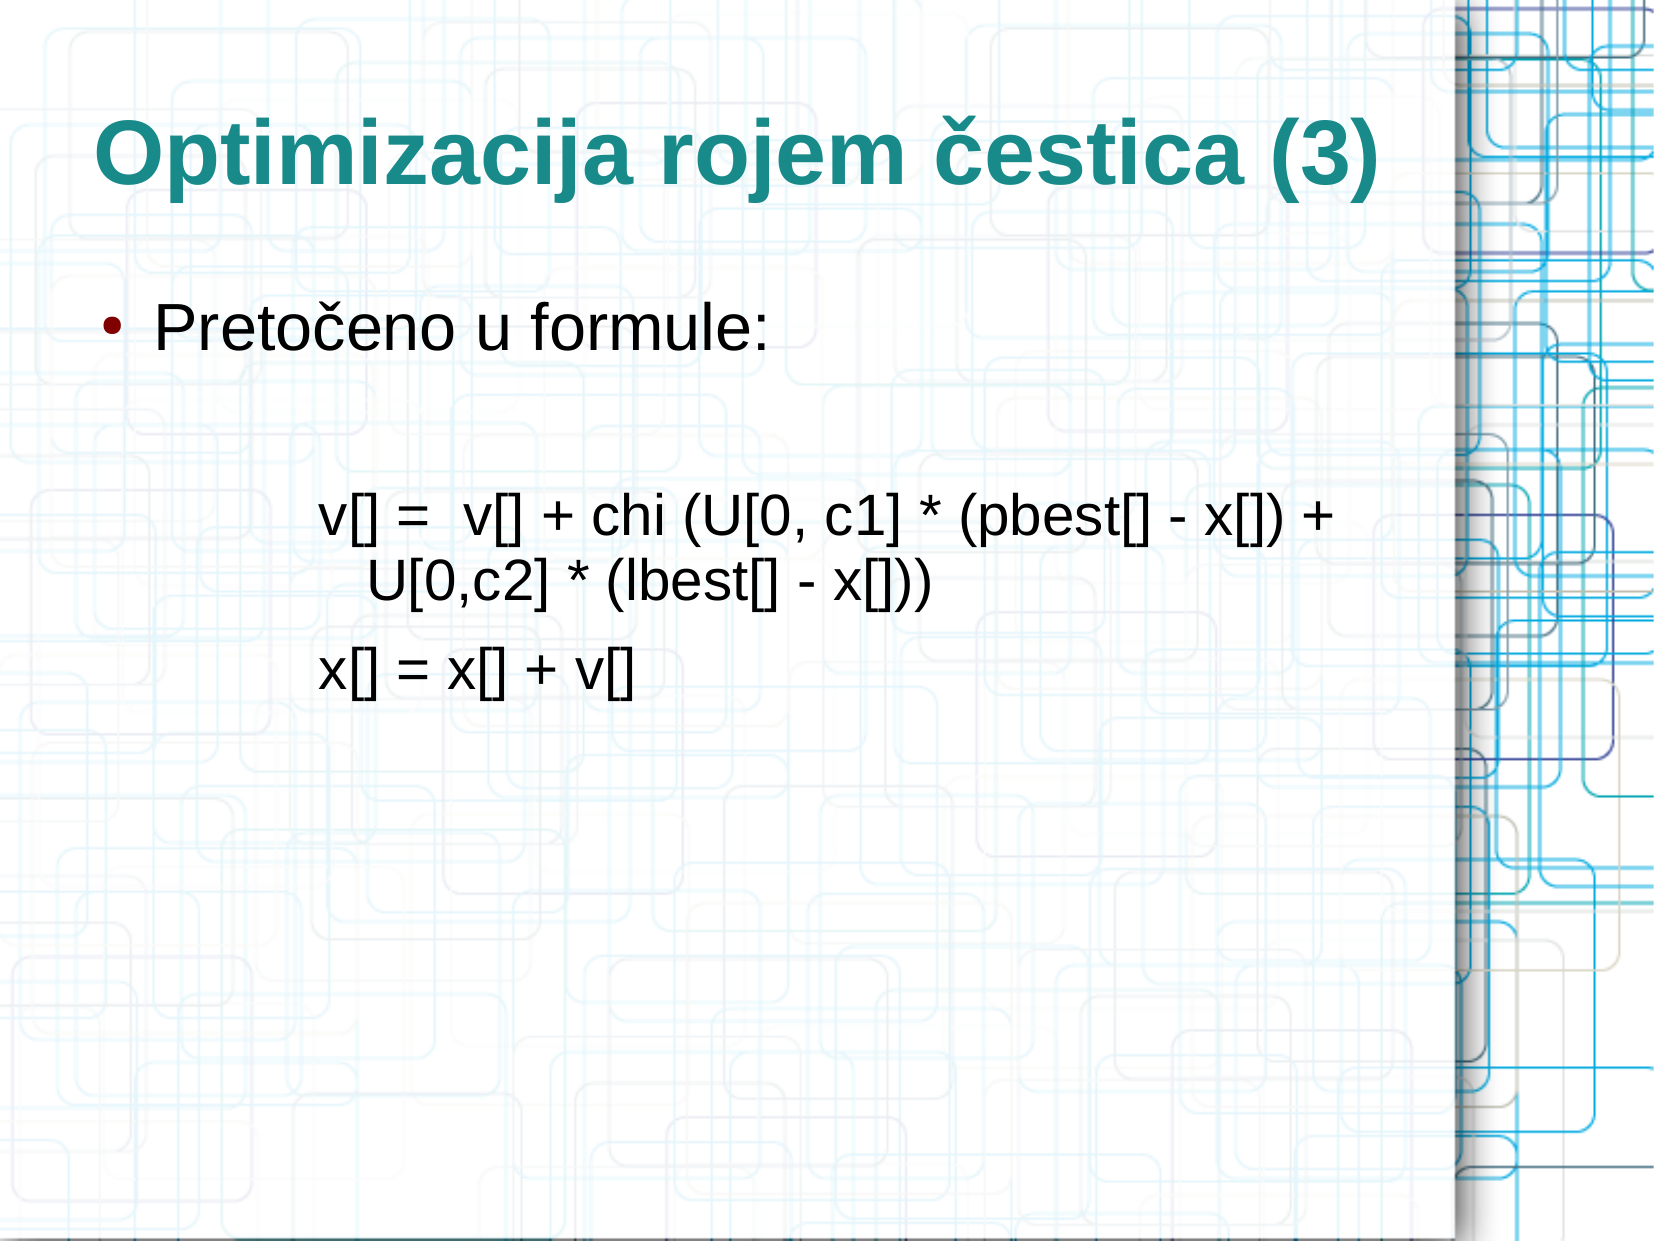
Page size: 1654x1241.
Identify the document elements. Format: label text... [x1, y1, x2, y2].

list Pretočeno u formule: v[] = v[] + chi (U[0, c1] * (pbest[] - x[]) + U[0,c2] * (lbest[] - x[])) x[] = x[] + v[] [82, 290, 1418, 1094]
picture [0, 0, 1654, 1241]
title Optimizacija rojem čestica (3) [59, 56, 1418, 250]
